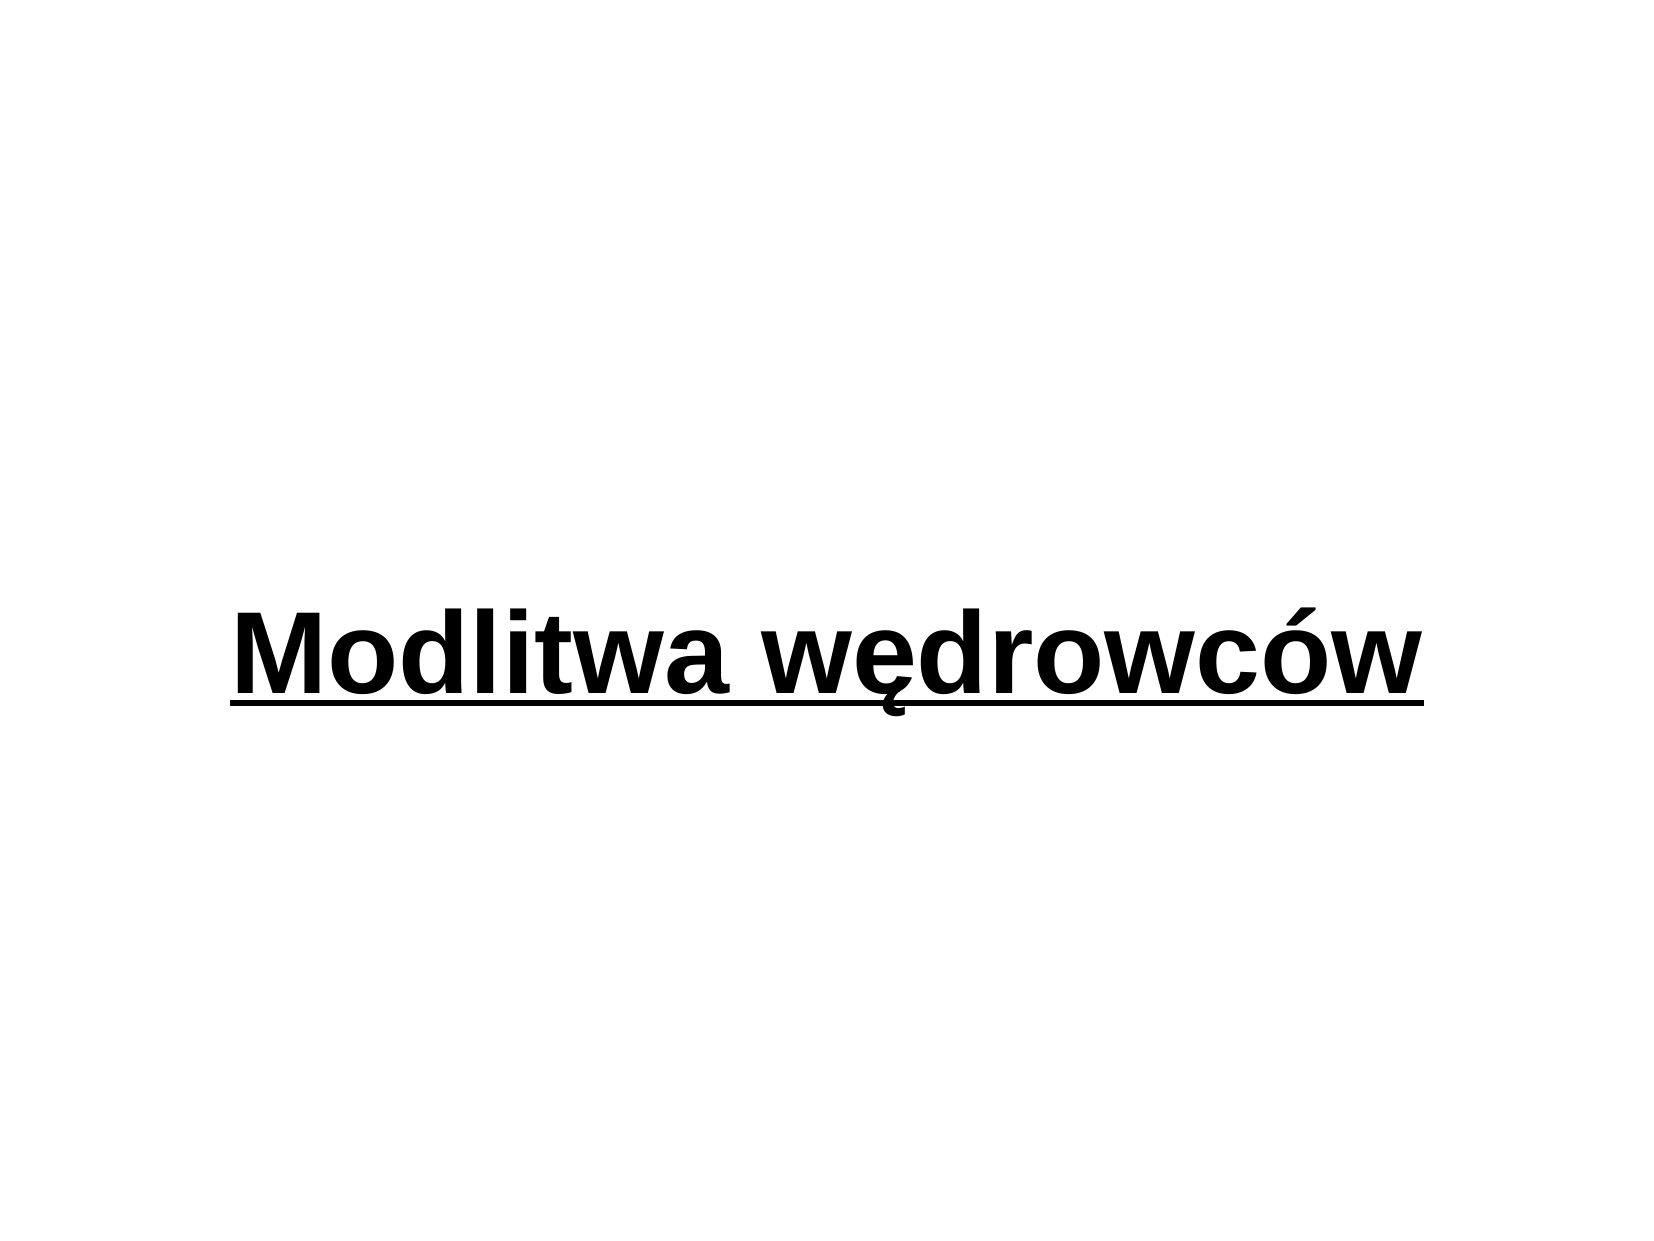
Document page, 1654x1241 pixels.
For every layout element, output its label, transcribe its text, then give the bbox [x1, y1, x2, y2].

subtitle Modlitwa wędrowców [0, 0, 1654, 1241]
